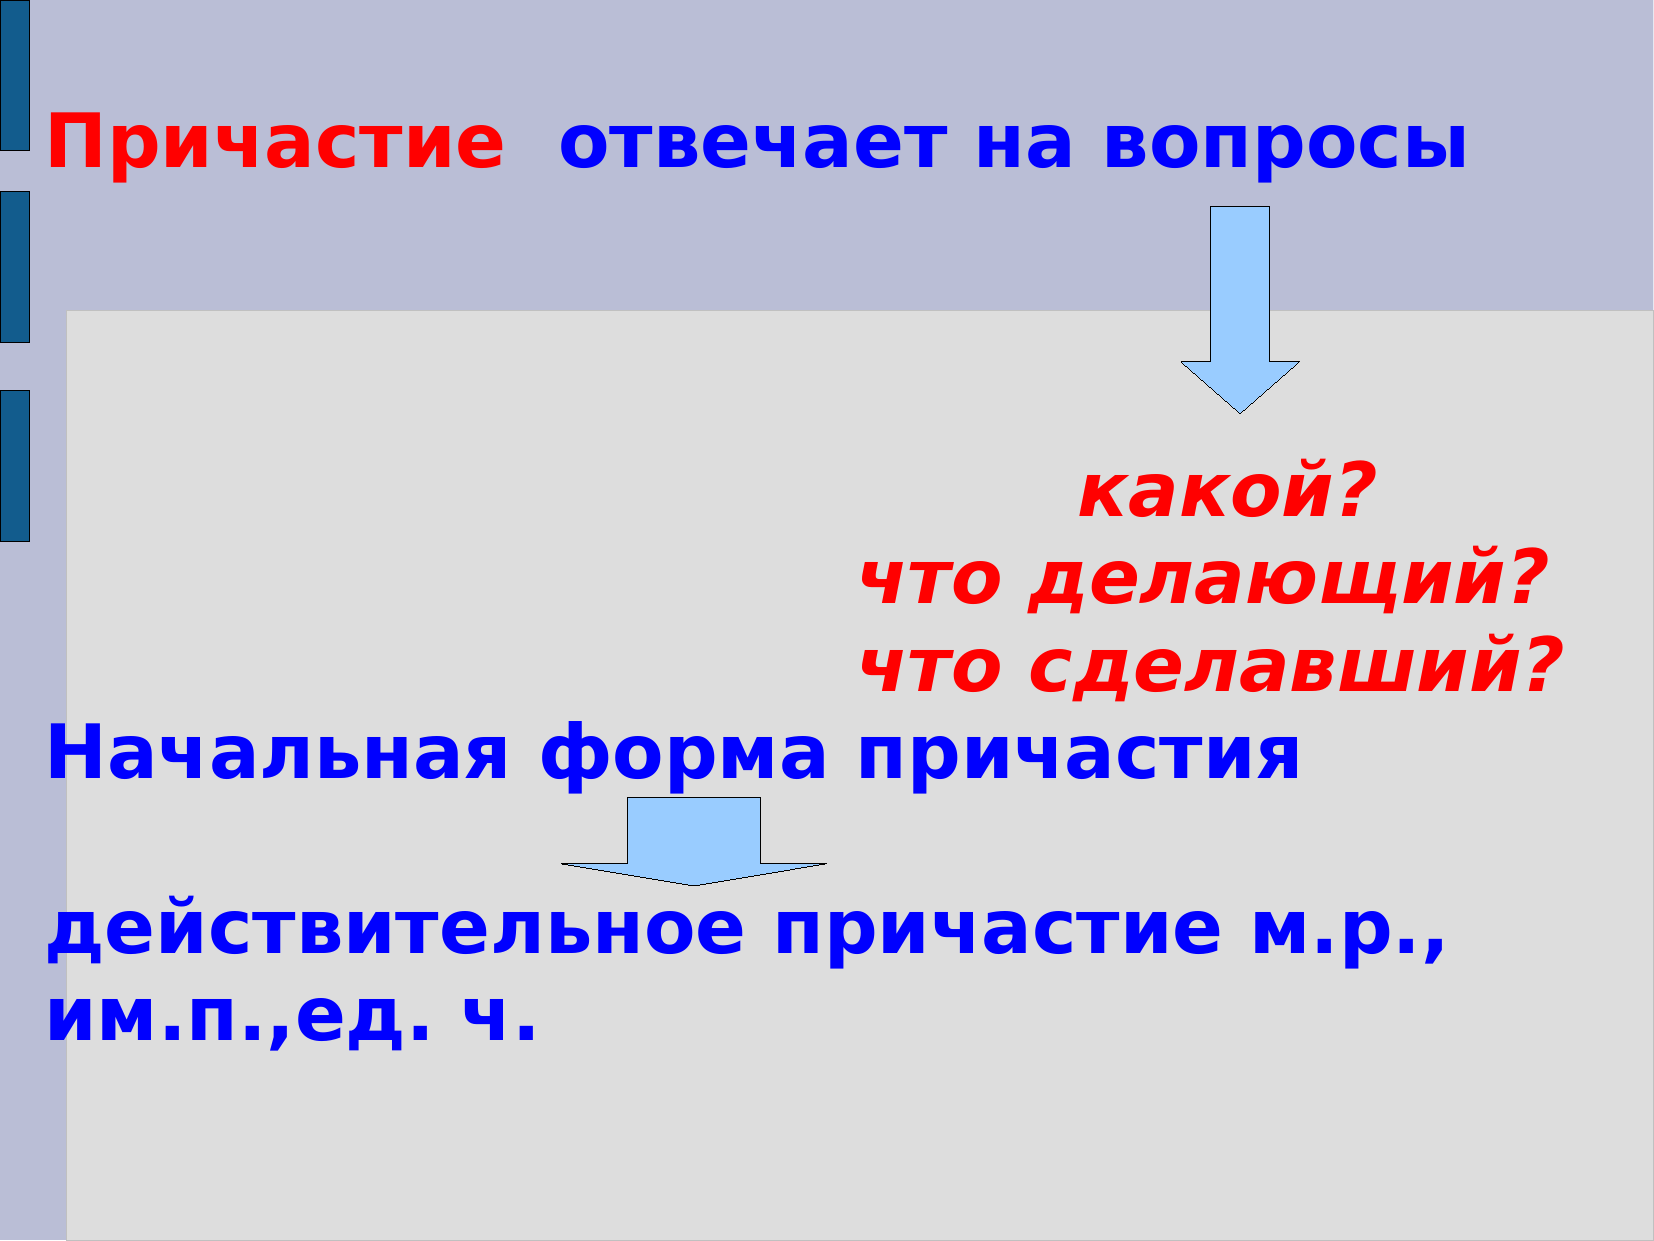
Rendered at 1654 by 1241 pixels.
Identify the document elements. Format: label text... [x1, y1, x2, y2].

text_box [561, 797, 827, 886]
text_box [1181, 206, 1300, 414]
text_box Причастие отвечает на вопросы какой? что делающий? что сделавший? Начальная форма причастия действительное причастие м.р., им.п.,ед. ч. [29, 90, 1625, 1241]
